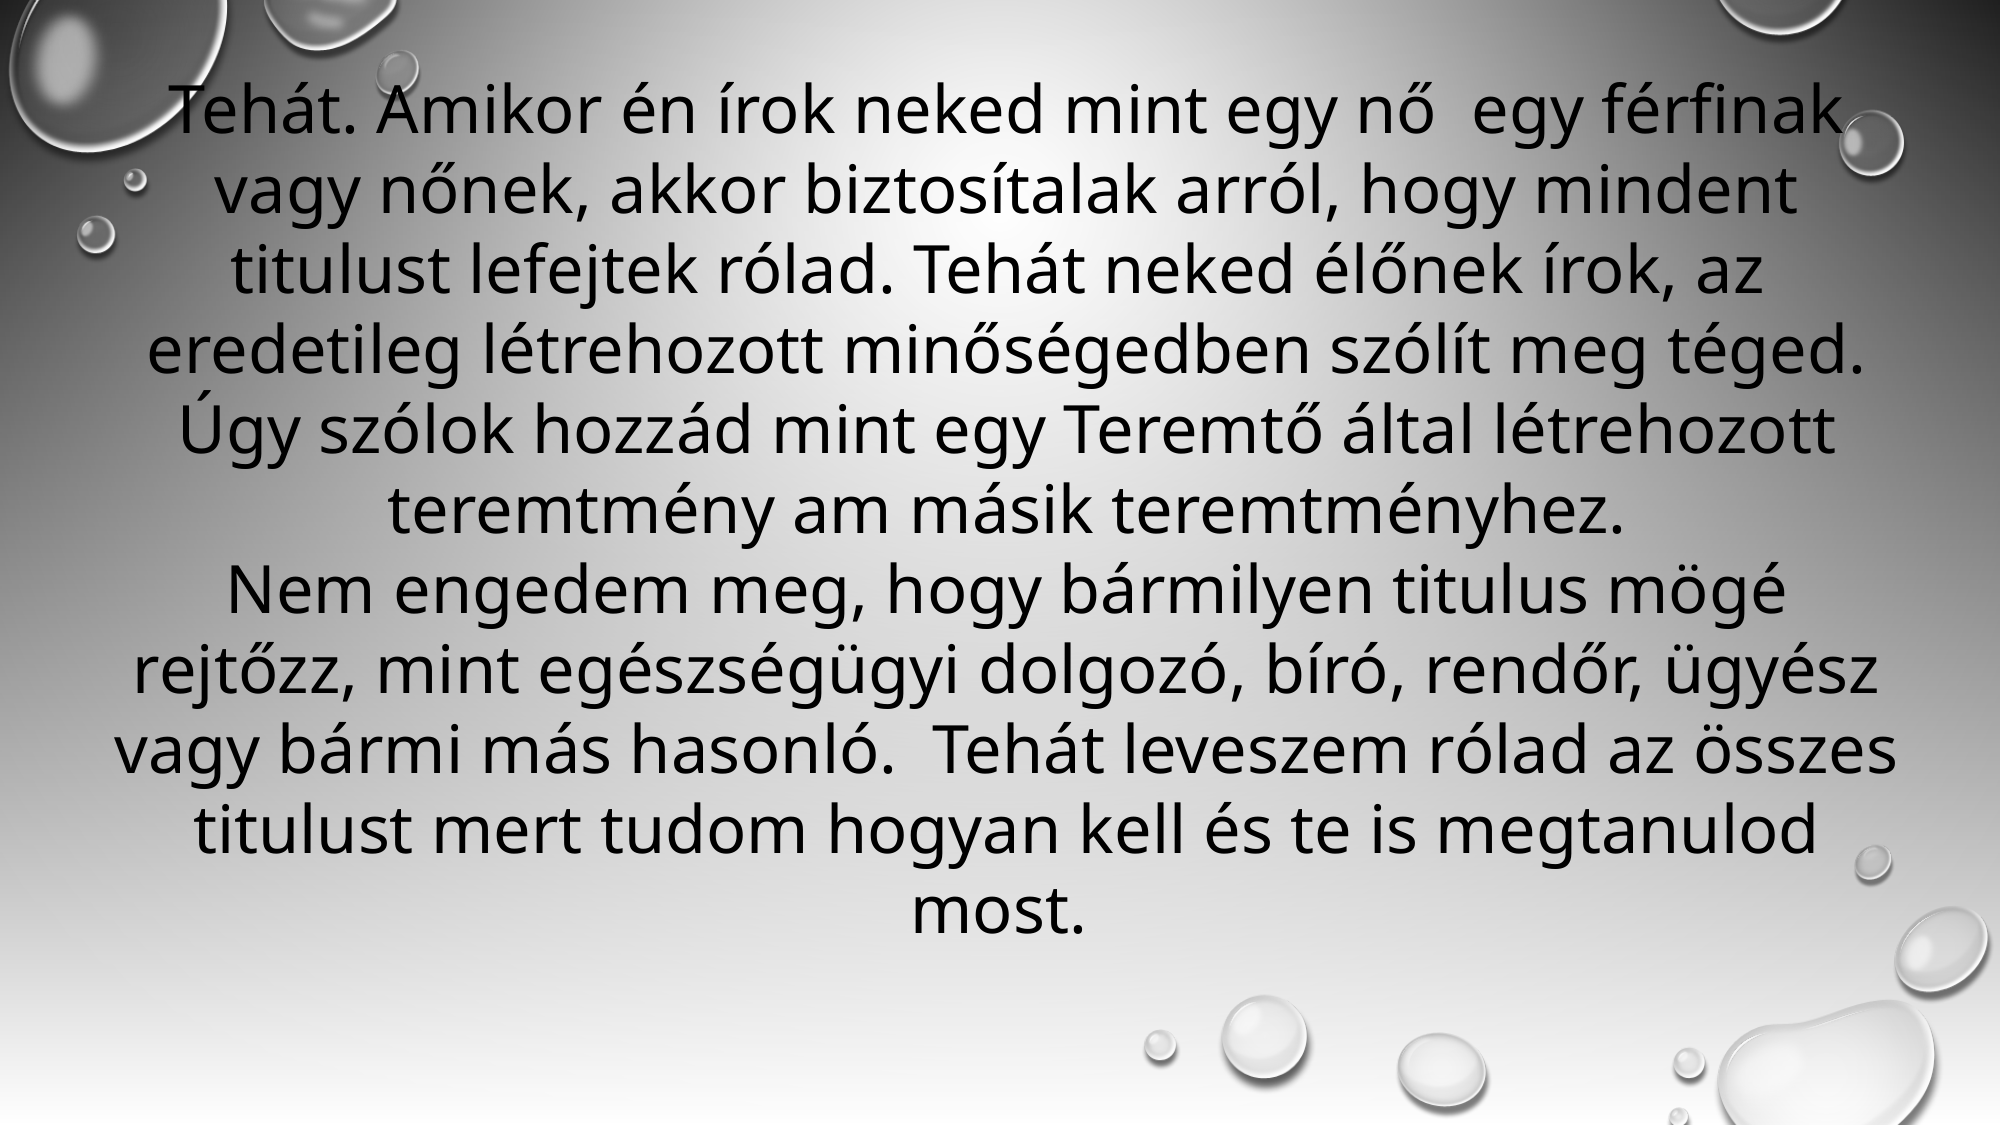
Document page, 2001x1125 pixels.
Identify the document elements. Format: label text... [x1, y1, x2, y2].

picture [0, 0, 2000, 1125]
text_box Tehát. Amikor én írok neked mint egy nő egy férfinak vagy nőnek, akkor biztosítalak arról, hogy mindent titulust lefejtek rólad. Tehát neked élőnek írok, az eredetileg létrehozott minőségedben szólít meg téged. Úgy szólok hozzád mint egy Teremtő által létrehozott teremtmény am másik teremtményhez. Nem engedem meg, hogy bármilyen titulus mögé rejtőzz, mint egészségügyi dolgozó, bíró, rendőr, ügyész vagy bármi más hasonló. Tehát leveszem rólad az összes titulust mert tudom hogyan kell és te is megtanulod most. [90, 59, 1925, 1000]
